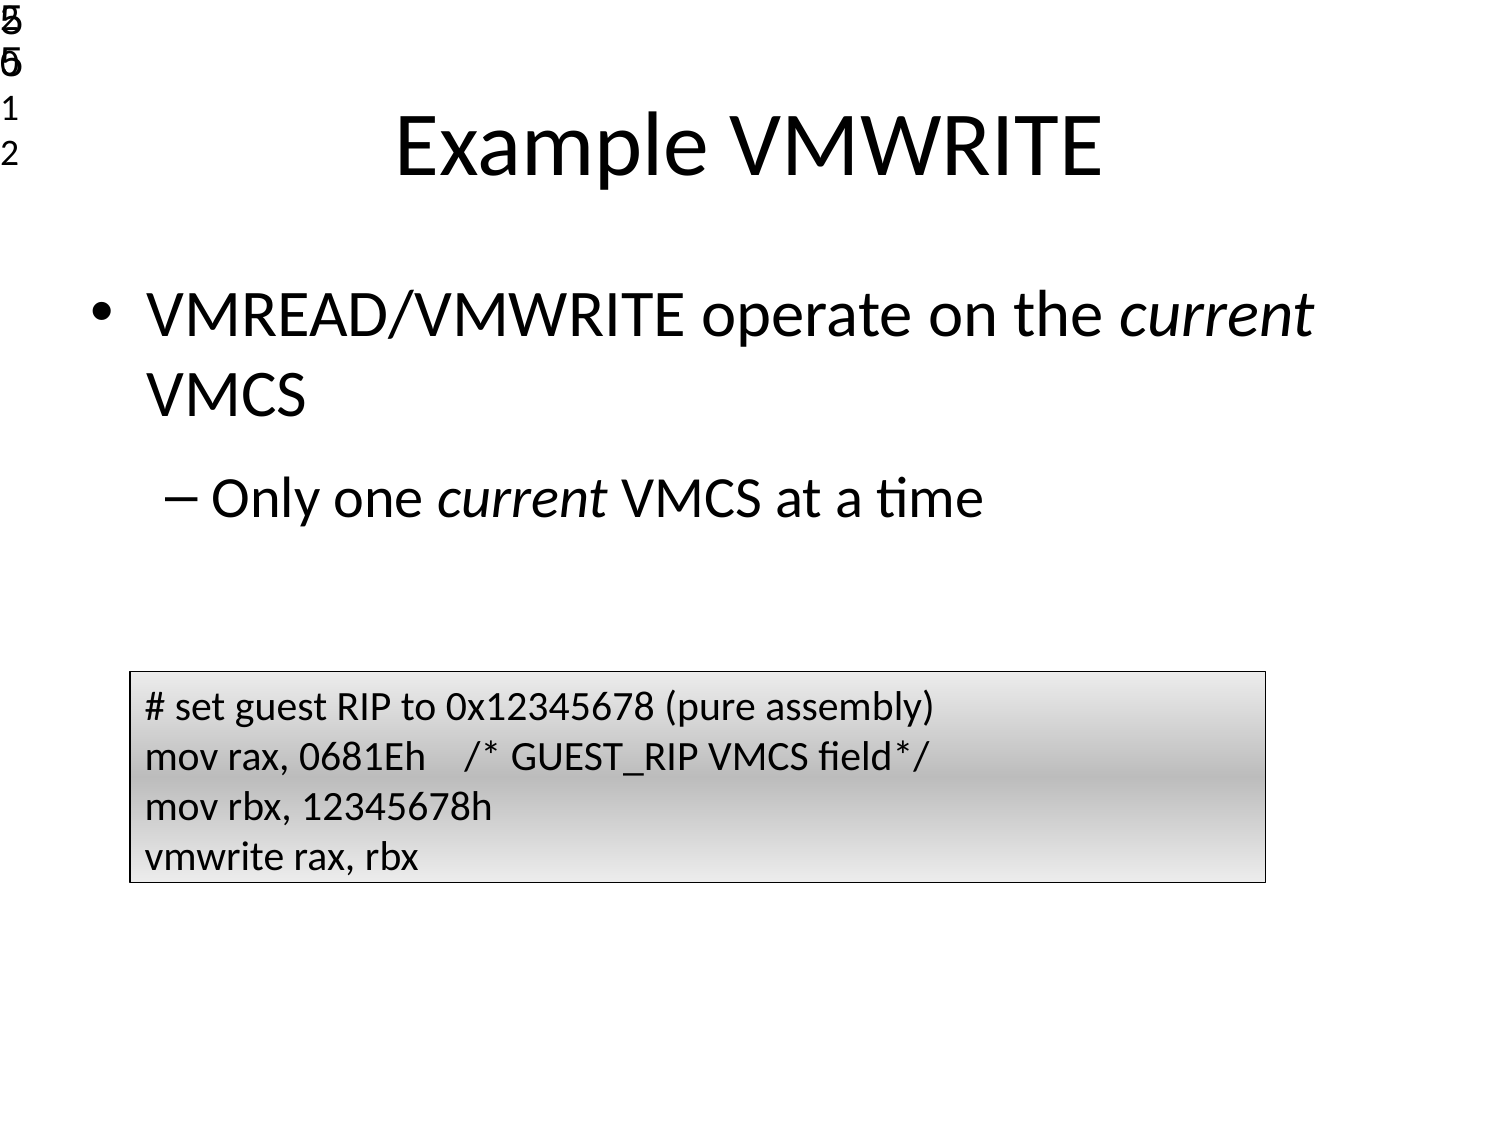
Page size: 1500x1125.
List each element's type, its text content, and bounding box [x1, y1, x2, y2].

list VMREAD/VMWRITE operate on the current VMCS Only one current VMCS at a time [75, 262, 1425, 1005]
text_box # set guest RIP to 0x12345678 (pure assembly) mov rax, 0681Eh /* GUEST_RIP VMCS field*/ mov rbx, 12345678h vmwrite rax, rbx [129, 671, 1266, 883]
title Example VMWRITE [75, 45, 1425, 233]
